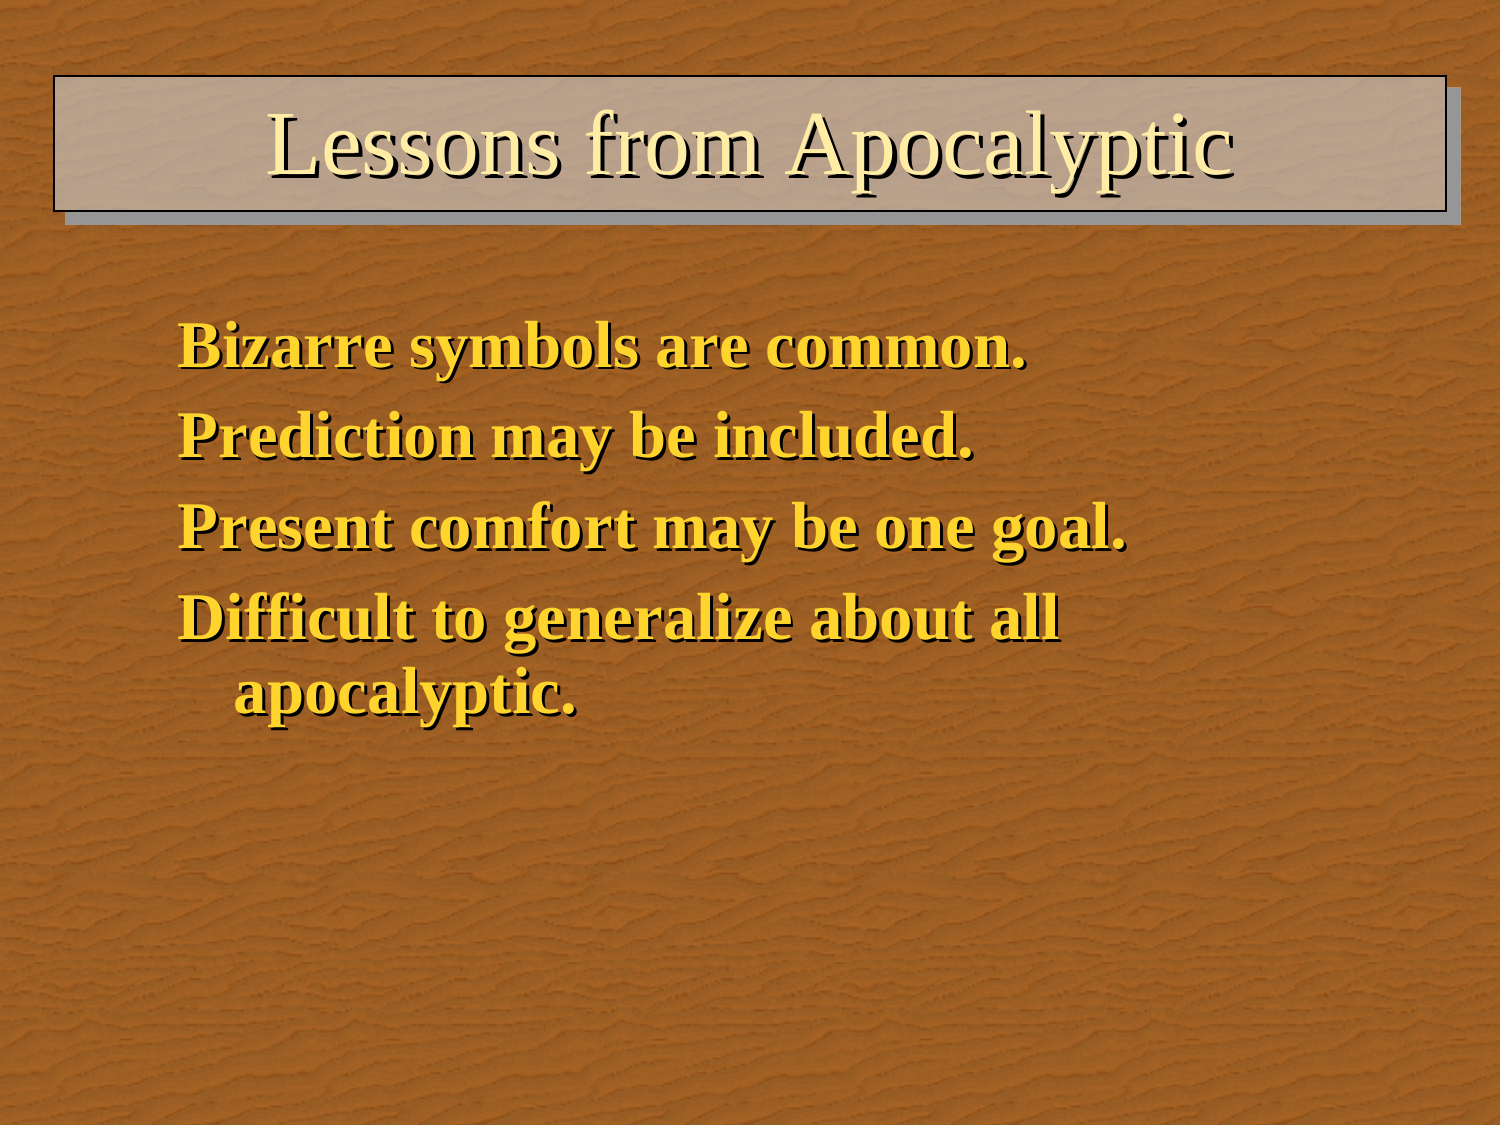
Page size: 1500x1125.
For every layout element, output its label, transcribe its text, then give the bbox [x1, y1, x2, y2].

picture [0, 0, 1500, 1125]
list Bizarre symbols are common. Prediction may be included. Present comfort may be one goal. Difficult to generalize about all apocalyptic. [162, 299, 1351, 1051]
title Lessons from Apocalyptic [65, 85, 1435, 203]
